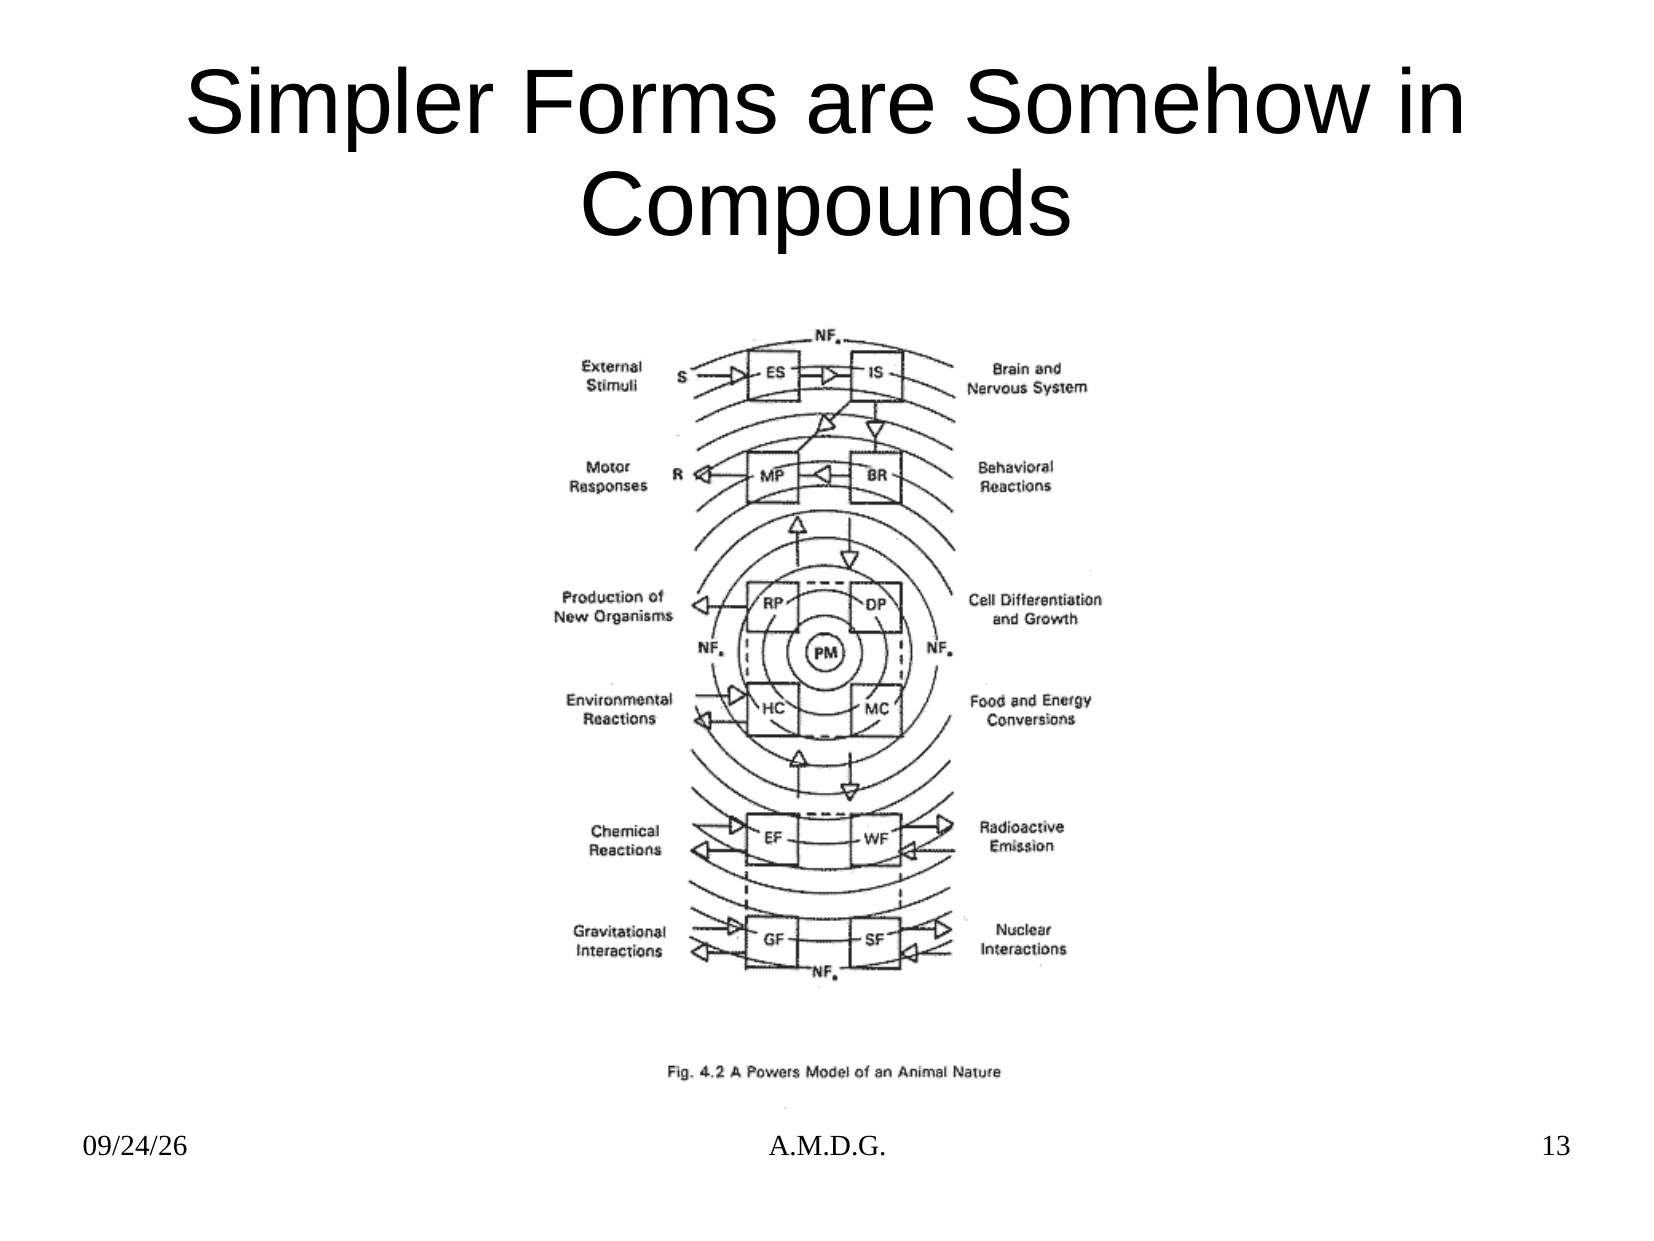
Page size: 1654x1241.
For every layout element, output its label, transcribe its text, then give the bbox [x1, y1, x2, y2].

title Simpler Forms are Somehow in Compounds [82, 49, 1571, 257]
picture [533, 290, 1120, 1109]
